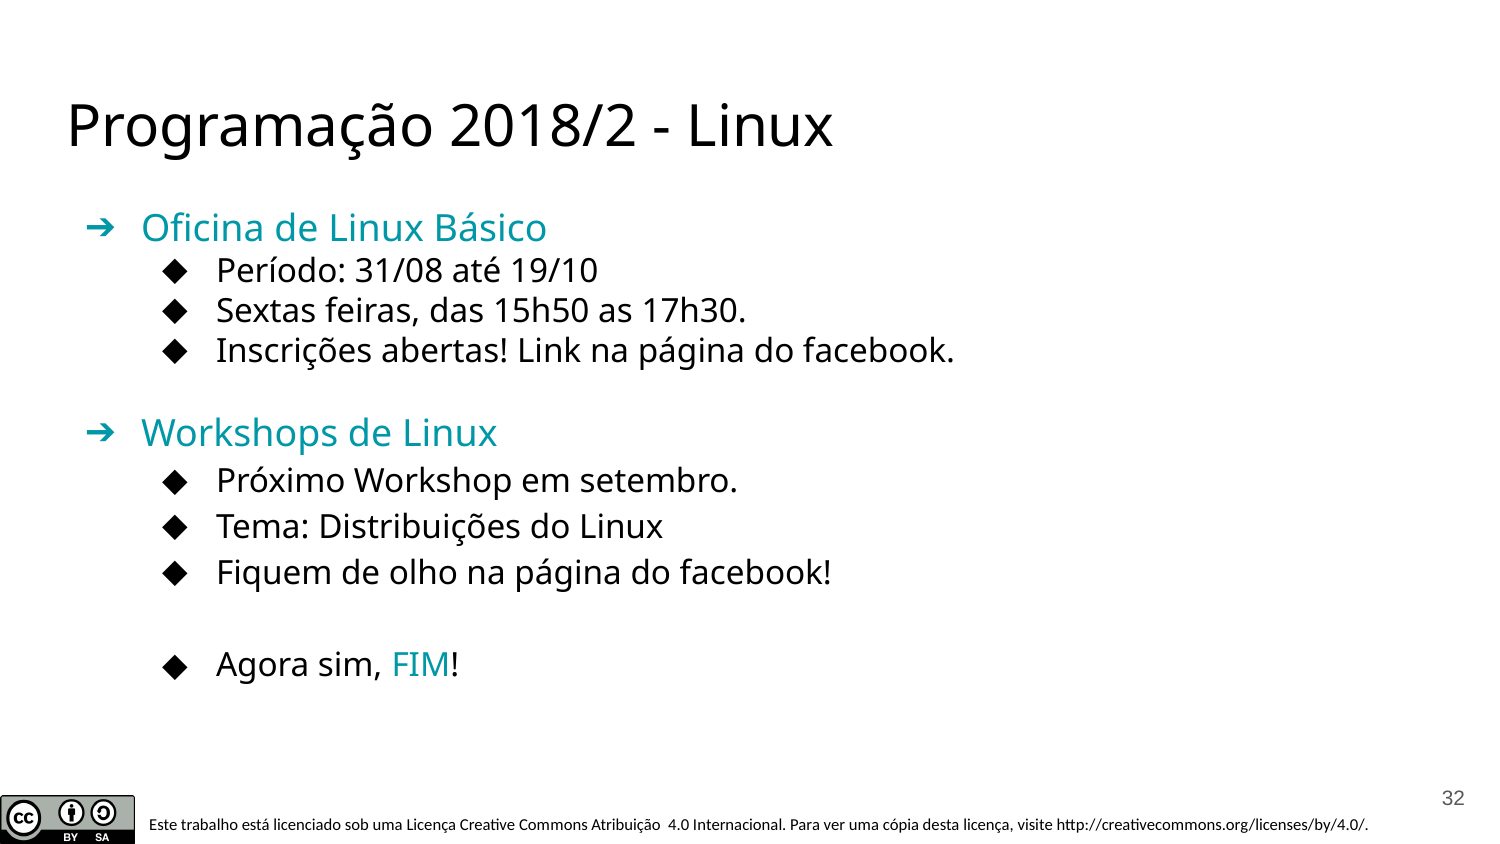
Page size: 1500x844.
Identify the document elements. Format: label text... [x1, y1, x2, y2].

title Programação 2018/2 - Linux [51, 72, 1449, 167]
slide_number <number> [1389, 764, 1480, 795]
picture [0, 795, 135, 844]
list Oficina de Linux Básico Período: 31/08 até 19/10 Sextas feiras, das 15h50 as 17h30. Inscrições abertas! Link na página do facebook. Workshops de Linux Próximo Workshop em setembro. Tema: Distribuições do Linux Fiquem de olho na página do facebook! Agora sim, FIM! [51, 189, 1449, 750]
text_box Este trabalho está licenciado sob uma Licença Creative Commons Atribuição 4.0 Internacional. Para ver uma cópia desta licença, visite http://creativecommons.org/licenses/by/4.0/. [135, 795, 1500, 844]
